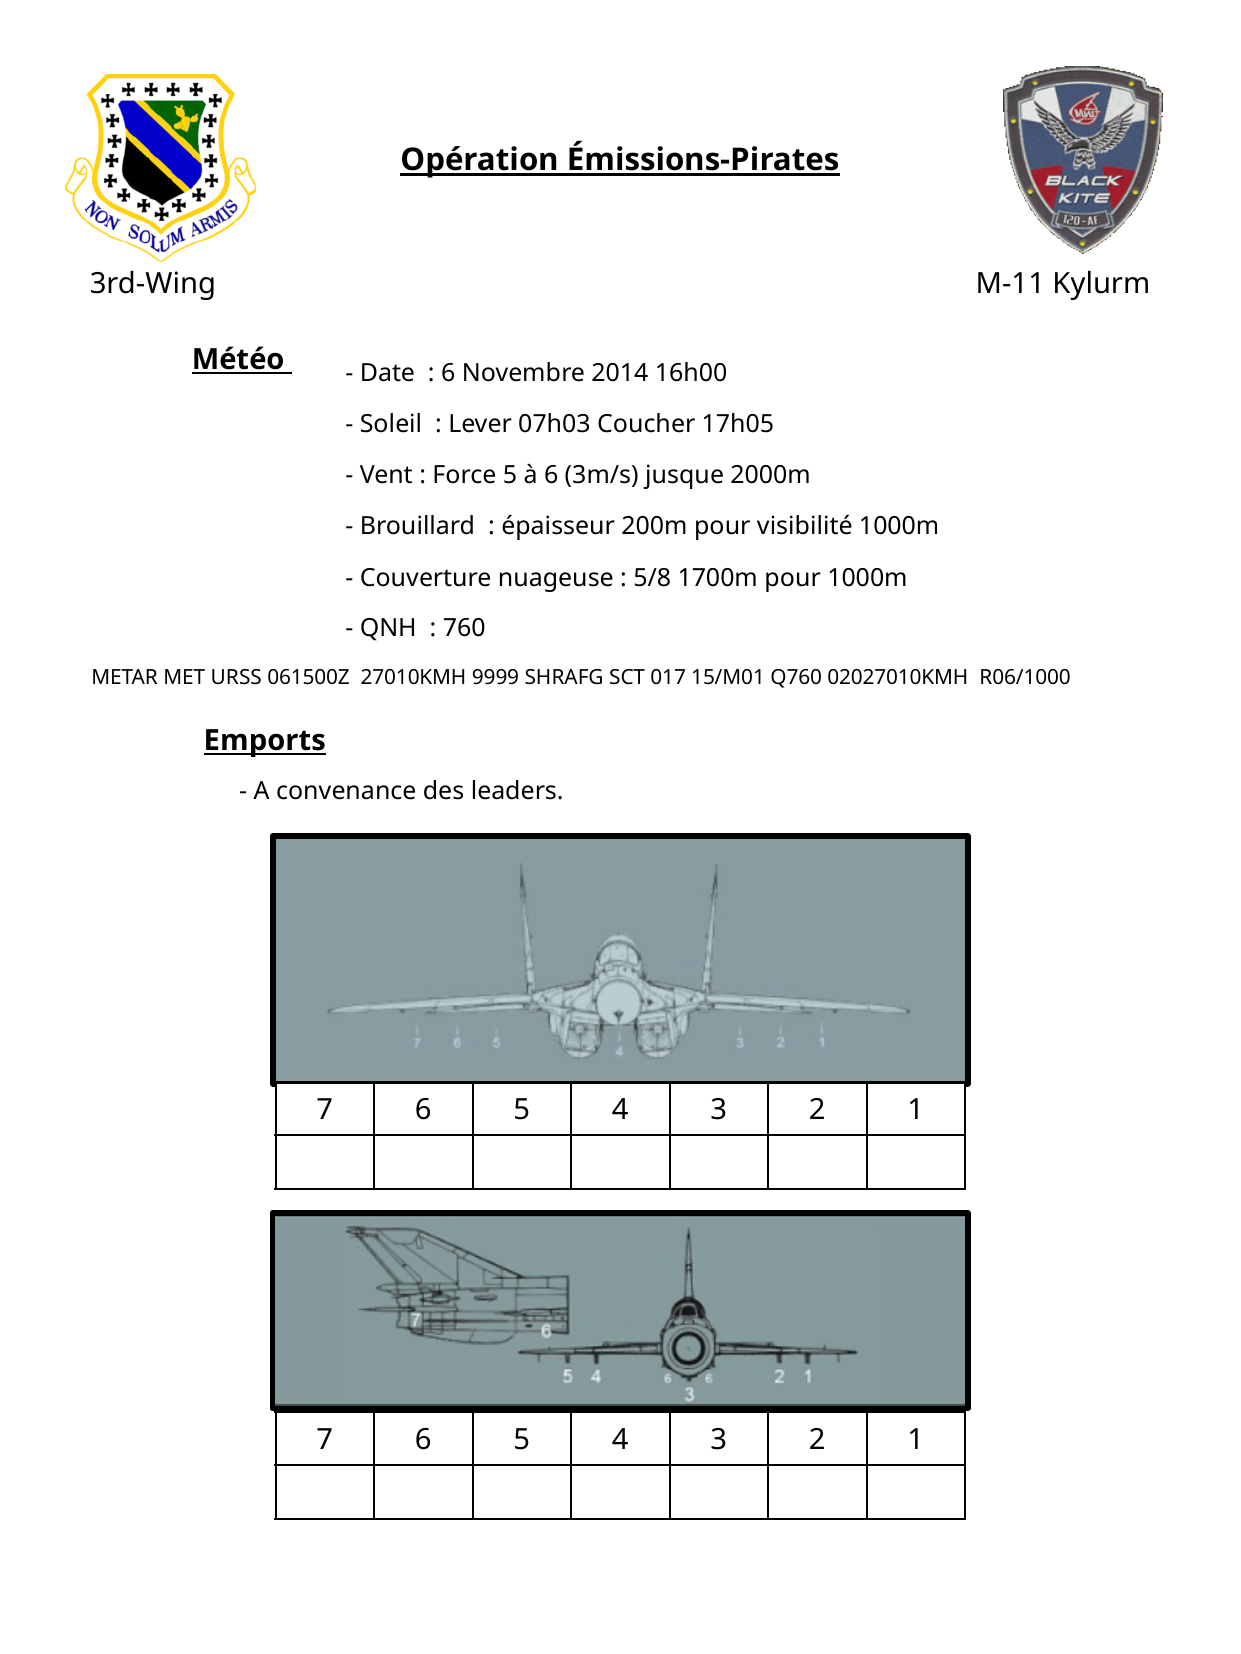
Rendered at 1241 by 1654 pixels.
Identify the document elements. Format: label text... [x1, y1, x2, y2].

table_cell [769, 1466, 866, 1518]
table_cell [572, 1136, 669, 1188]
table_cell [474, 1136, 570, 1188]
table_header 7 [277, 1413, 373, 1464]
table_header 2 [769, 1084, 866, 1134]
text_box Météo [177, 330, 330, 428]
picture [275, 1215, 965, 1406]
table_cell [375, 1136, 472, 1188]
table_header 5 [474, 1413, 570, 1464]
table_header 6 [375, 1413, 472, 1464]
table_header 1 [868, 1413, 964, 1464]
picture [1003, 66, 1163, 254]
table_cell [572, 1466, 669, 1518]
table_header 4 [572, 1084, 669, 1134]
table_cell [375, 1466, 472, 1518]
table_cell [769, 1136, 866, 1188]
text_box Emports [188, 712, 378, 768]
table_cell [868, 1136, 964, 1188]
title Opération Émissions-Pirates 3rd-Wing M-11 Kylurm [62, 41, 1179, 313]
table_header 7 [277, 1084, 373, 1134]
table_header 3 [671, 1413, 767, 1464]
table_header 1 [868, 1084, 964, 1134]
table_cell [474, 1466, 570, 1518]
text_box - Date : 6 Novembre 2014 16h00 - Soleil : Lever 07h03 Coucher 17h05 - Vent : Force 5 à 6 (3m/s) jusque 2000m - Brouillard : épaisseur 200m pour visibilité 1000m - Couverture nuageuse : 5/8 1700m pour 1000m - QNH : 760 [330, 330, 969, 644]
table_cell [671, 1466, 767, 1518]
picture [275, 838, 965, 1081]
table_header 2 [769, 1413, 866, 1464]
text_box METAR MET URSS 061500Z 27010KMH 9999 SHRAFG SCT 017 15/M01 Q760 02027010KMH R06/1000 [76, 654, 1164, 709]
table_cell [277, 1466, 373, 1518]
table_header 6 [375, 1084, 472, 1134]
table_header 4 [572, 1413, 669, 1464]
table_cell [671, 1136, 767, 1188]
table_header 5 [474, 1084, 570, 1134]
picture [65, 74, 256, 263]
table_cell [277, 1136, 373, 1188]
text_box - A convenance des leaders. [224, 765, 804, 815]
table_cell [868, 1466, 964, 1518]
table_header 3 [671, 1084, 767, 1134]
